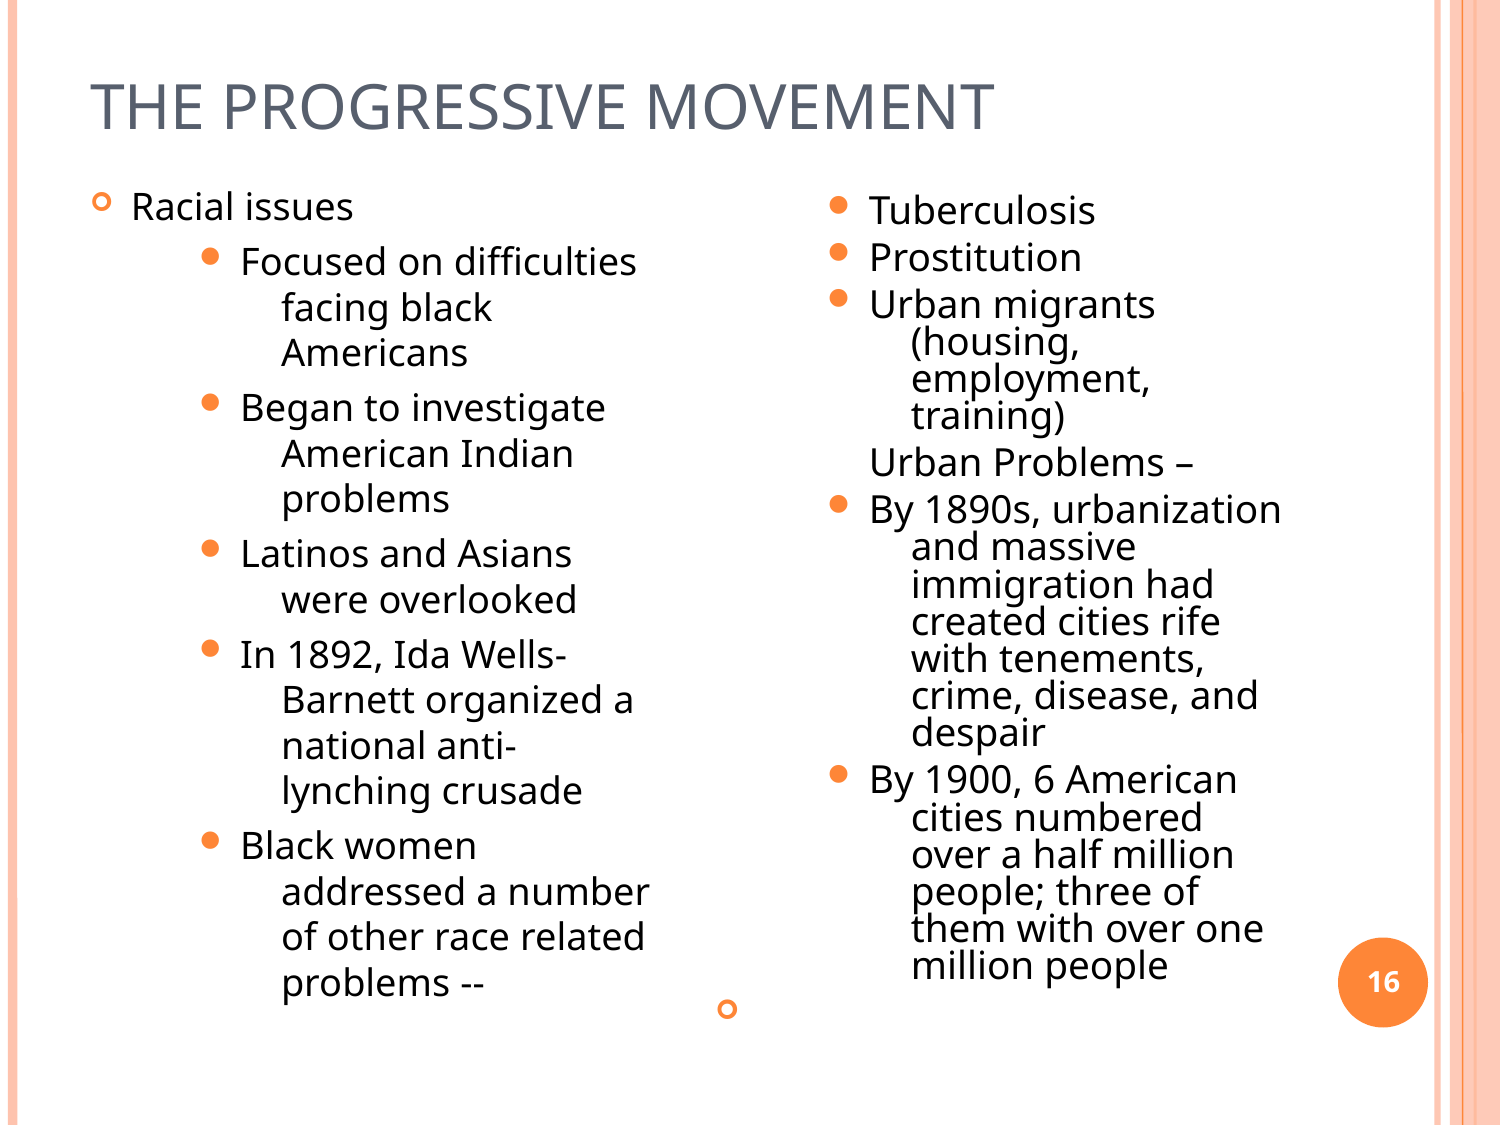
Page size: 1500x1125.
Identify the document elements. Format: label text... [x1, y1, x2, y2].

list Tuberculosis Prostitution Urban migrants (housing, employment, training) Urban Problems – By 1890s, urbanization and massive immigration had created cities rife with tenements, crime, disease, and despair By 1900, 6 American cities numbered over a half million people; three of them with over one million people [700, 187, 1301, 1013]
list Racial issues Focused on difficulties facing black Americans Began to investigate American Indian problems Latinos and Asians were overlooked In 1892, Ida Wells-Barnett organized a national anti-lynching crusade Black women addressed a number of other race related problems -- [75, 174, 676, 1013]
title The Progressive Movement [75, 45, 1300, 150]
text_box 16 [1333, 940, 1434, 1027]
